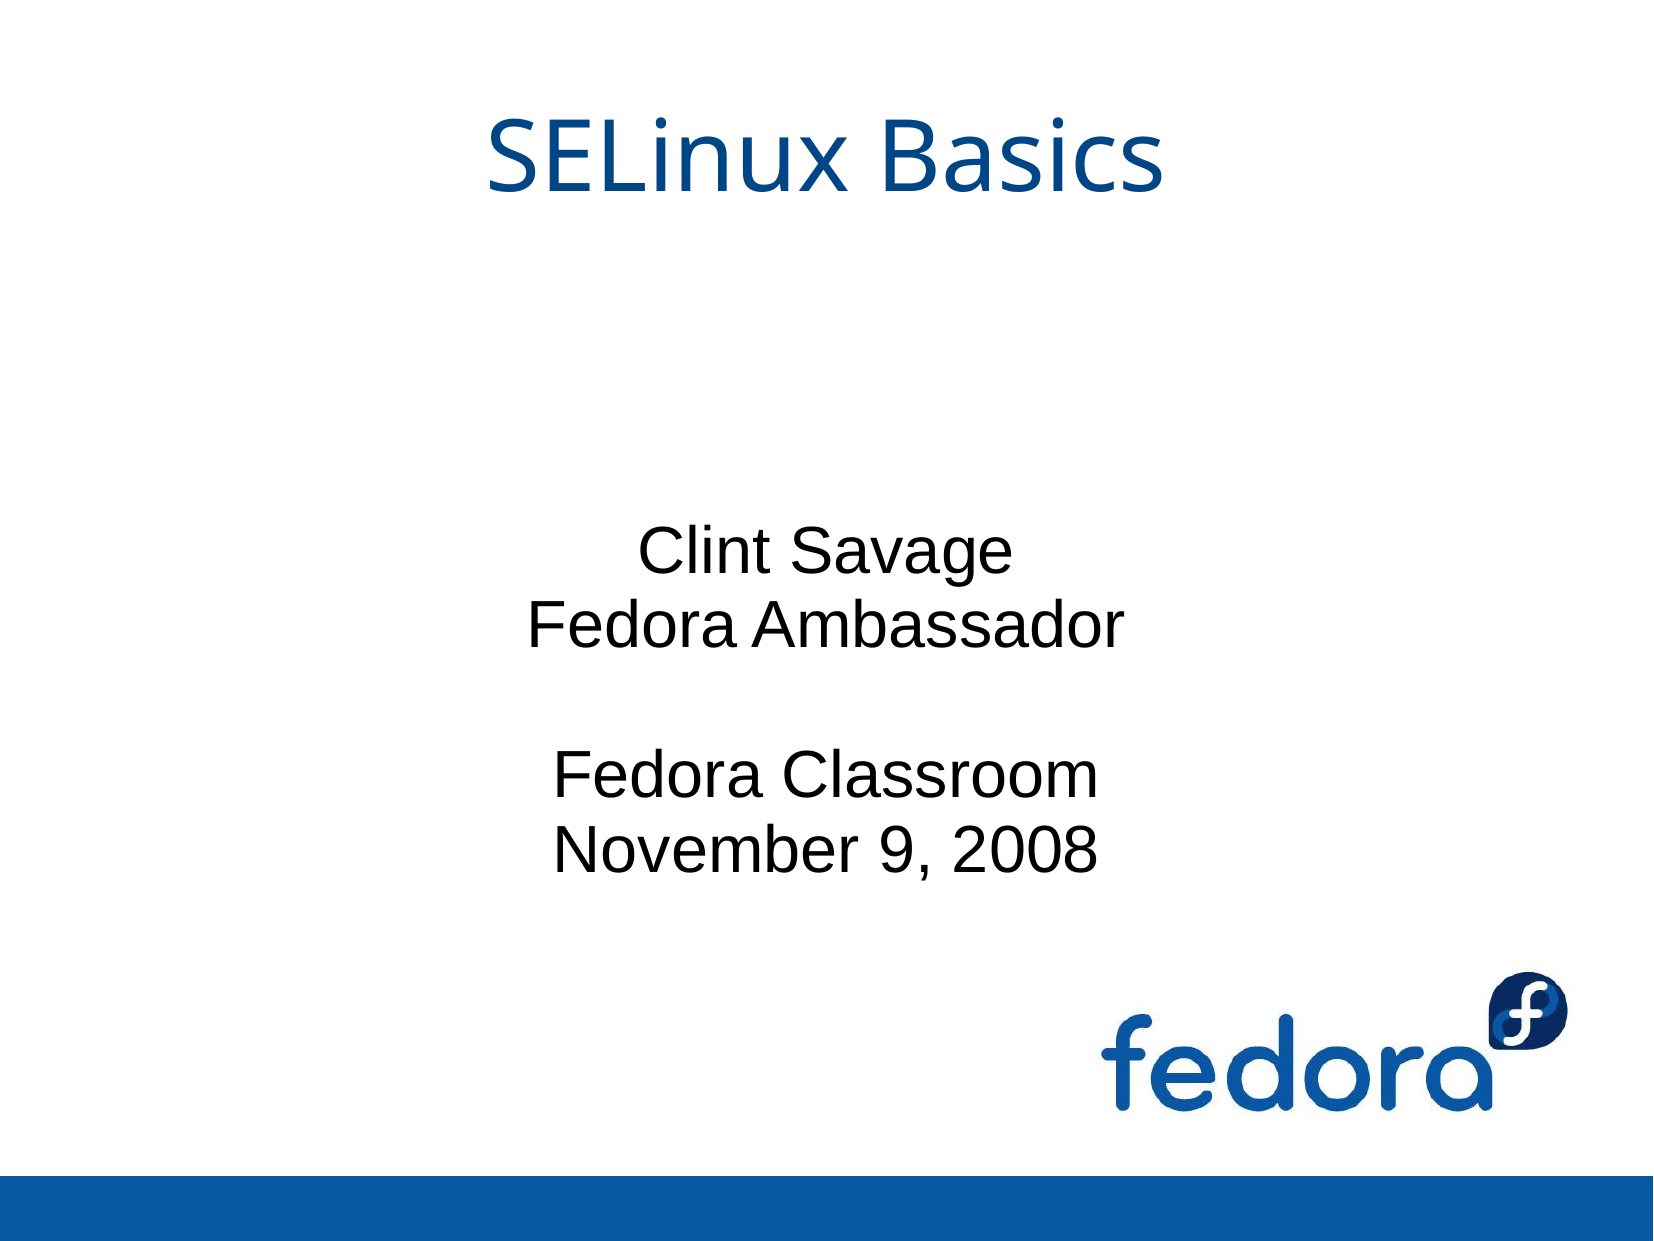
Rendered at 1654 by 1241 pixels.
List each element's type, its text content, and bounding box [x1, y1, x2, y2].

picture [0, 1176, 1653, 1241]
subtitle Clint Savage Fedora Ambassador Fedora Classroom November 9, 2008 [82, 290, 1571, 1109]
picture [1087, 959, 1576, 1125]
title SELinux Basics [82, 49, 1571, 257]
